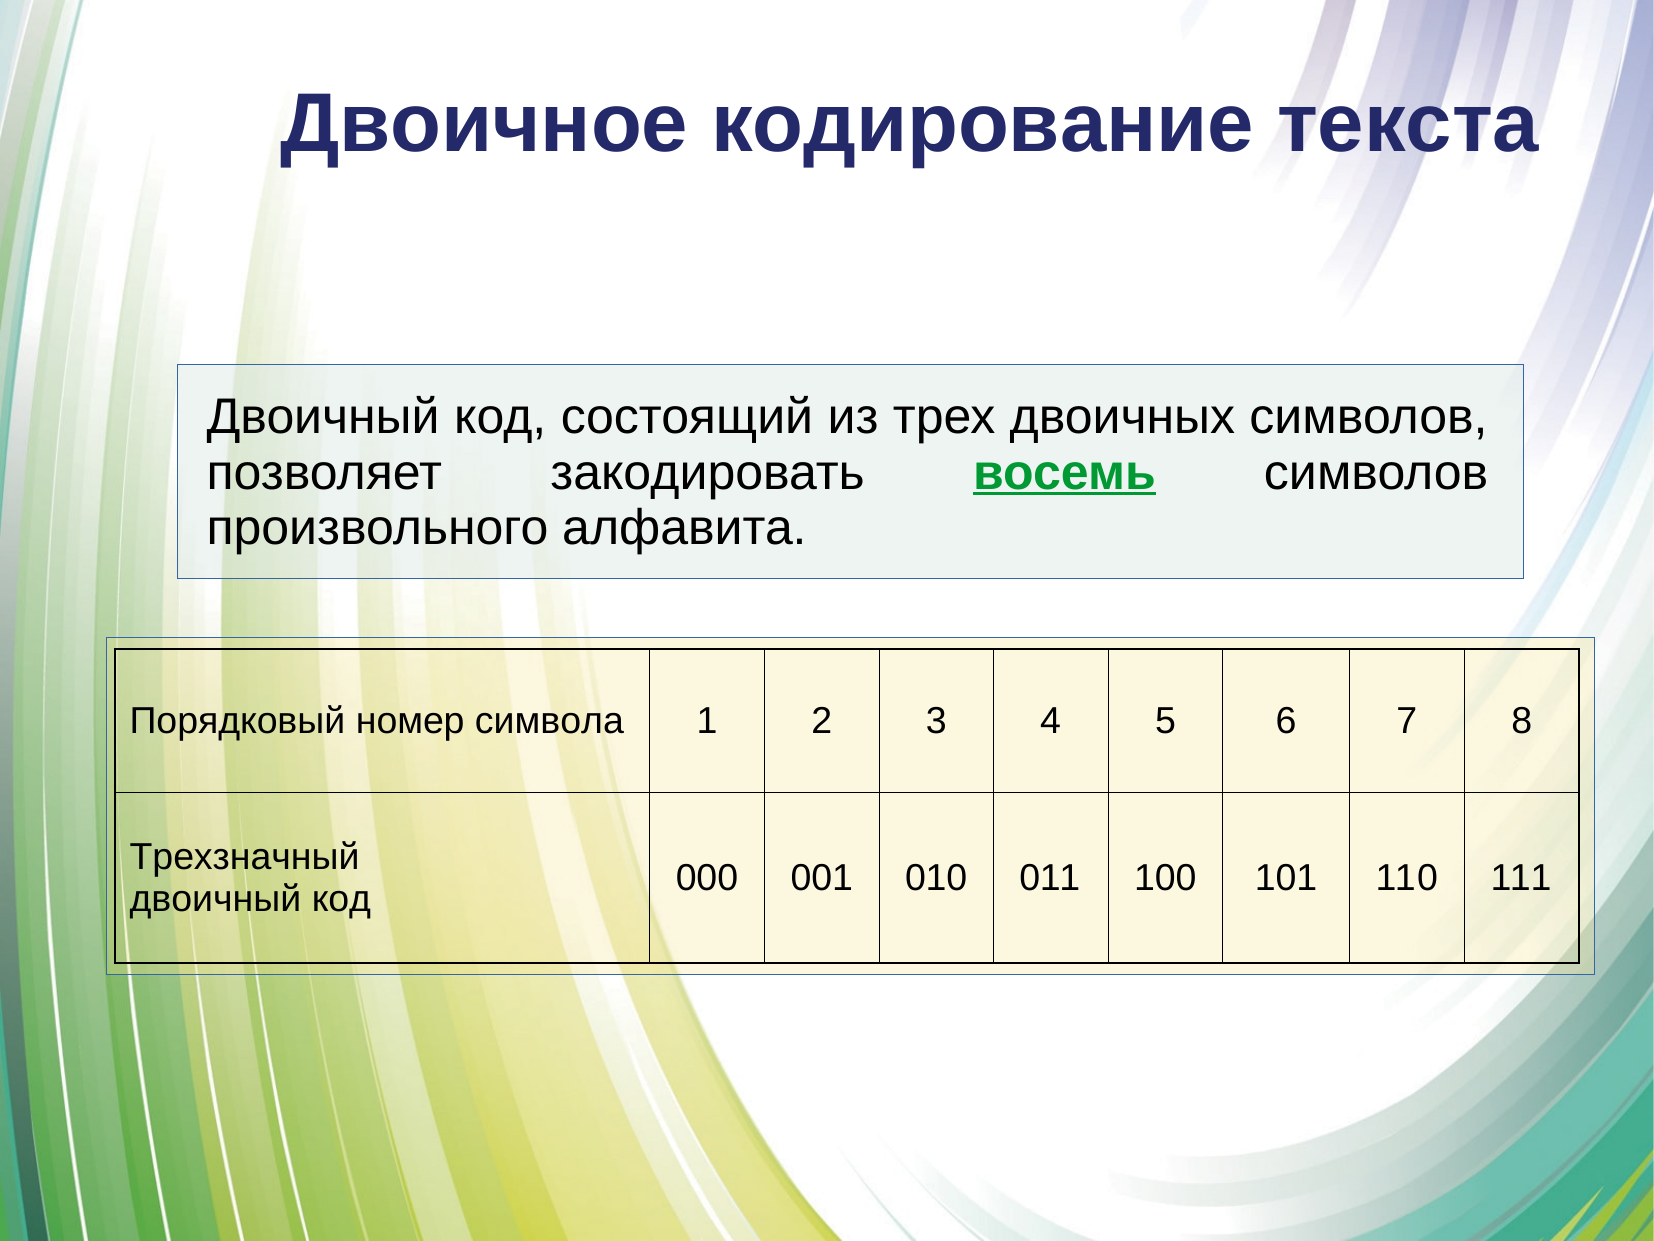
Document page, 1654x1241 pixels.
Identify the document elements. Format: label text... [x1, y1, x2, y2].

table_cell 110 [1350, 793, 1464, 962]
table_header 8 [1465, 650, 1578, 792]
table_header 3 [880, 650, 993, 792]
table_header 5 [1109, 650, 1222, 792]
table_header 6 [1223, 650, 1349, 792]
text_box Двоичное кодирование текста [265, 53, 1577, 184]
table_cell 010 [880, 793, 993, 962]
table_header 4 [994, 650, 1108, 792]
table_cell 000 [650, 793, 764, 962]
table_header 1 [650, 650, 764, 792]
table_cell Трехзначный двоичный код [116, 793, 649, 962]
text_box Двоичный код, состоящий из трех двоичных символов, позволяет закодировать восемь символов произвольного алфавита. [177, 364, 1524, 579]
table_header 7 [1350, 650, 1464, 792]
table_cell 011 [994, 793, 1108, 962]
table_cell 111 [1465, 793, 1578, 962]
table_cell 001 [765, 793, 879, 962]
table_header Порядковый номер символа [116, 650, 649, 792]
table_cell 100 [1109, 793, 1222, 962]
table_header 2 [765, 650, 879, 792]
table_cell 101 [1223, 793, 1349, 962]
text_box [106, 637, 1595, 975]
picture [0, 0, 1654, 1241]
